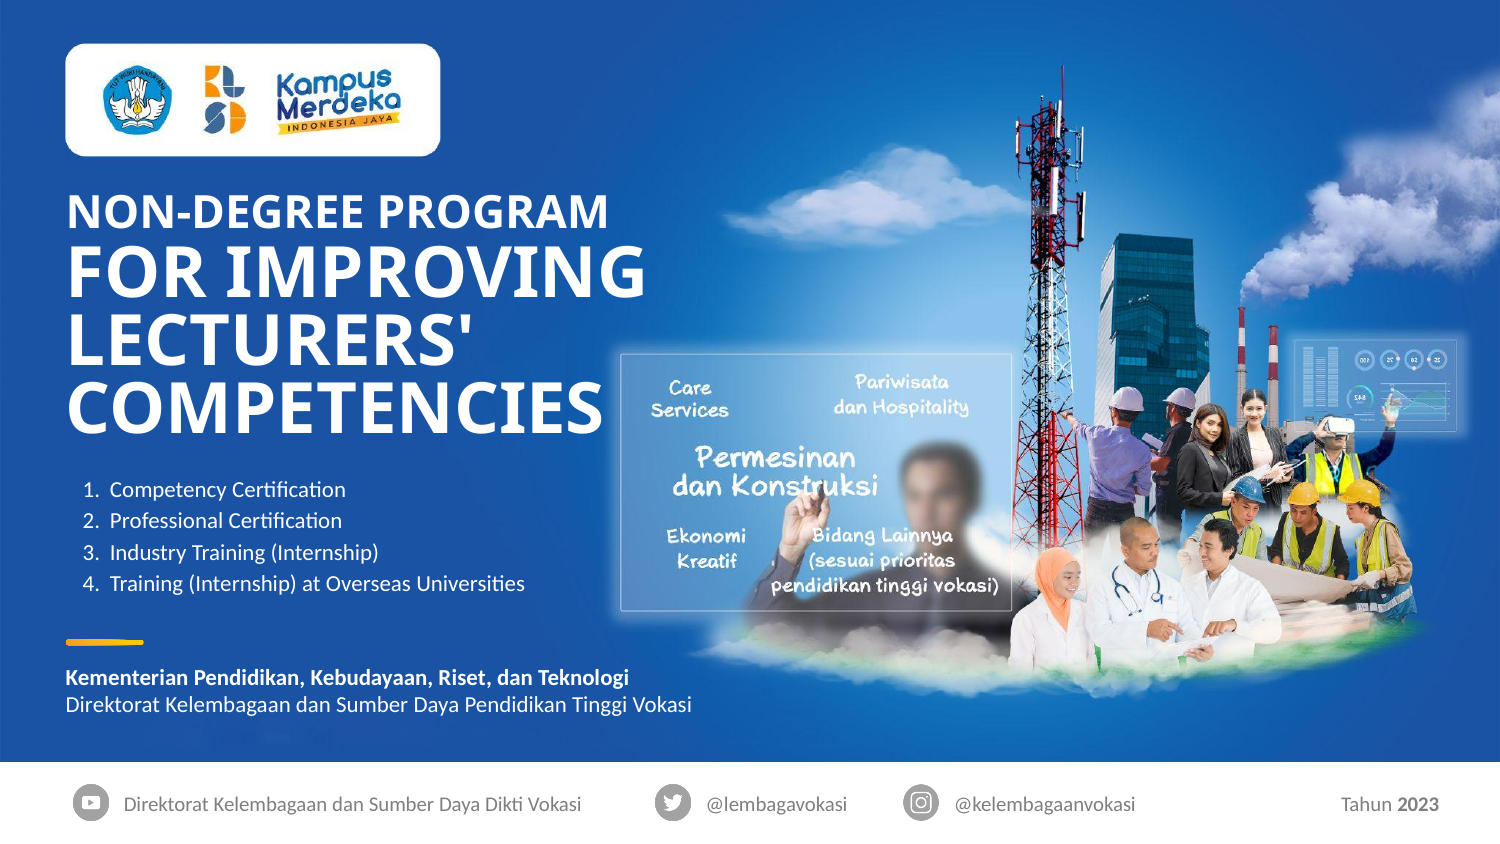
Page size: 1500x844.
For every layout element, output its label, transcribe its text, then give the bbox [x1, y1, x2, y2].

picture [0, 0, 1500, 762]
text_box Kementerian Pendidikan, Kebudayaan, Riset, dan Teknologi Direktorat Kelembagaan dan Sumber Daya Pendidikan Tinggi Vokasi [50, 655, 823, 725]
picture [73, 784, 109, 821]
text_box NON-DEGREE PROGRAM FOR IMPROVING LECTURERS' COMPETENCIES [50, 185, 778, 455]
picture [655, 784, 691, 821]
picture [903, 784, 939, 821]
text_box [66, 639, 144, 646]
text_box Competency Certification Professional Certification Industry Training (Internship) Training (Internship) at Overseas Universities [50, 462, 602, 604]
